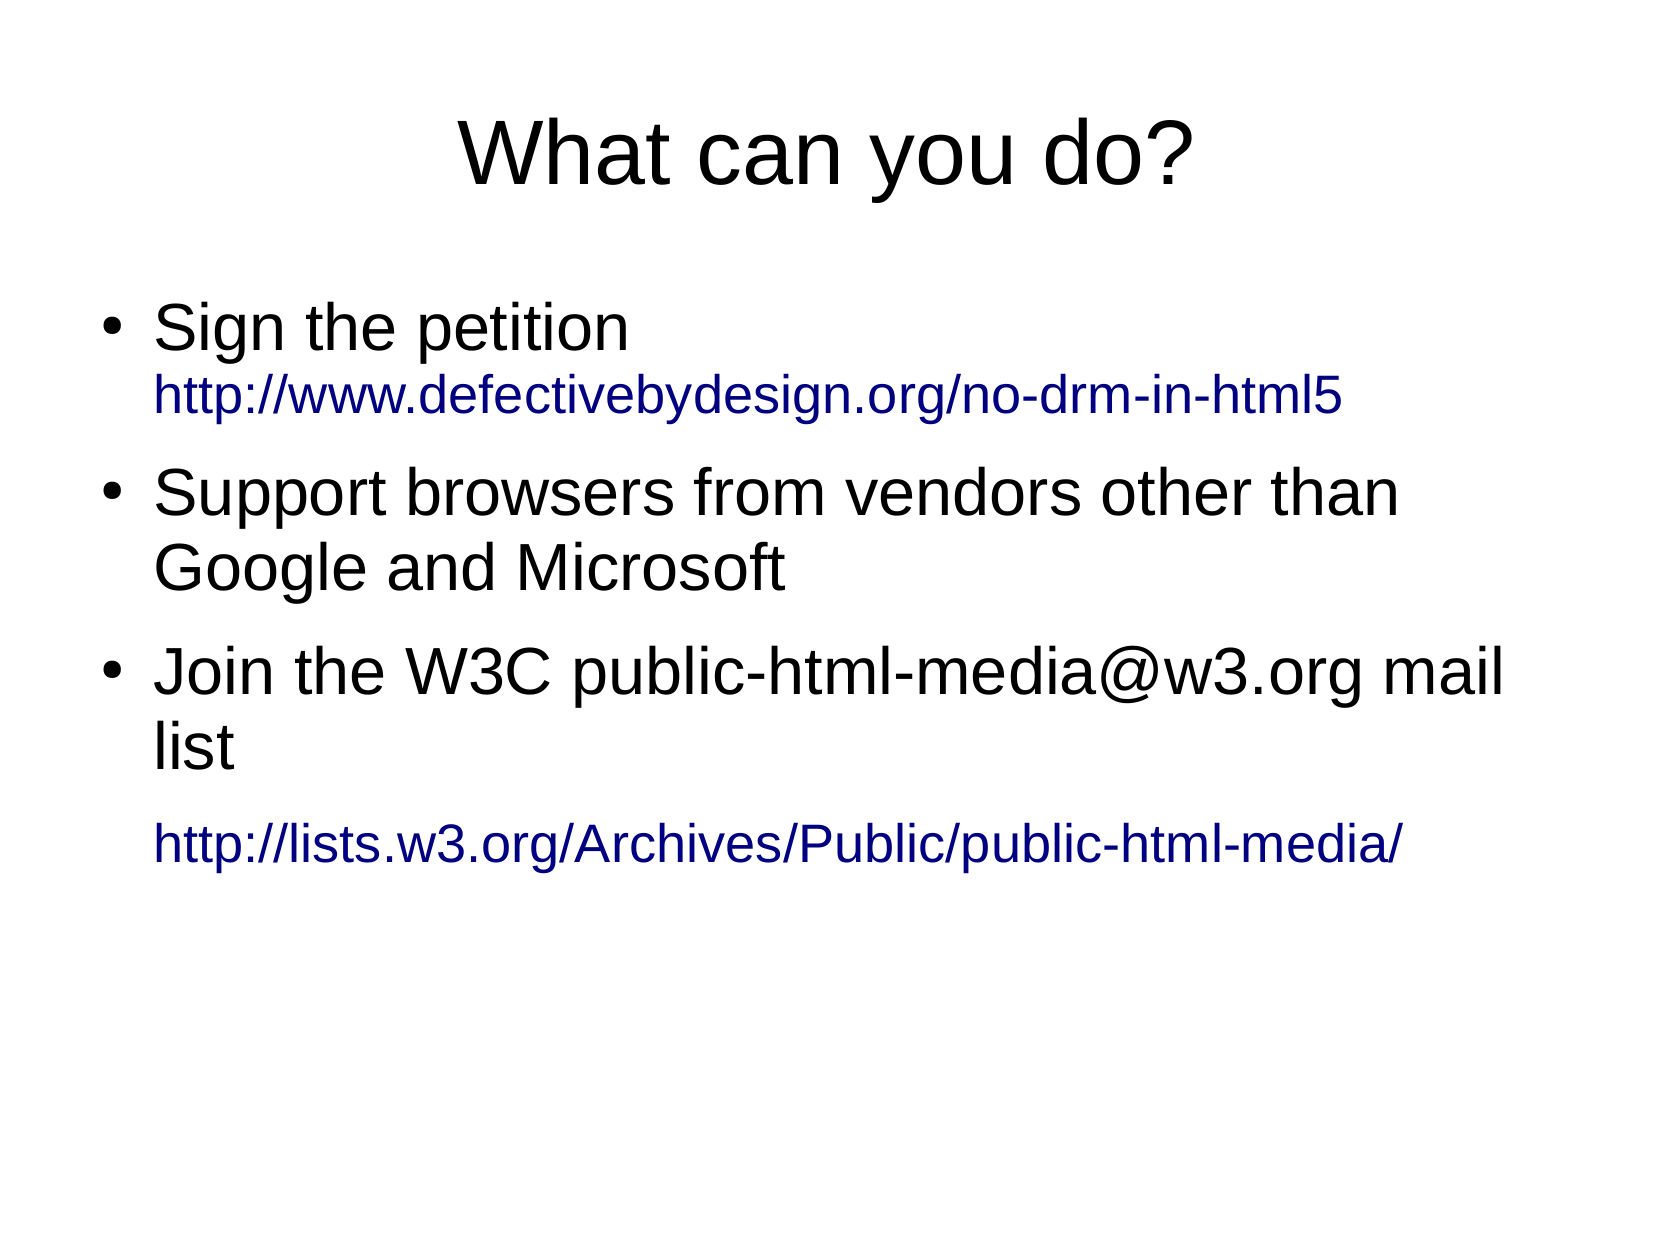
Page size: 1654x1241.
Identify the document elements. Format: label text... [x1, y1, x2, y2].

list Sign the petition http://www.defectivebydesign.org/no-drm-in-html5 Support browsers from vendors other than Google and Microsoft Join the W3C public-html-media@w3.org mail list http://lists.w3.org/Archives/Public/public-html-media/ [82, 290, 1538, 1010]
title What can you do? [82, 49, 1571, 257]
